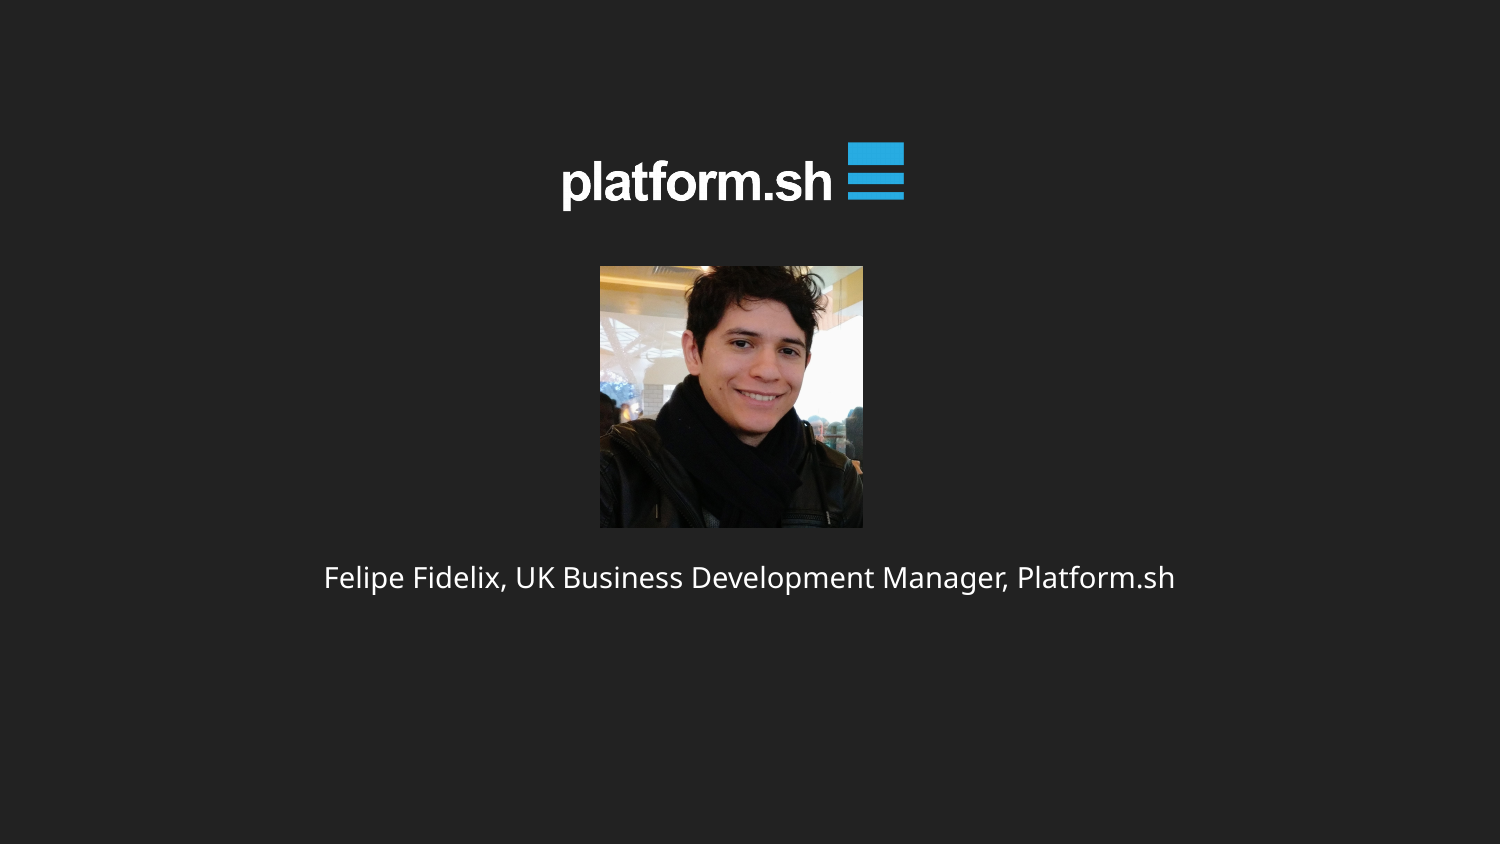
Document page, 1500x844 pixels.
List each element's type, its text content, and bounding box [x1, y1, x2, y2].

picture [559, 142, 904, 221]
text_box Felipe Fidelix, UK Business Development Manager, Platform.sh [217, 551, 1283, 654]
picture [600, 266, 863, 528]
